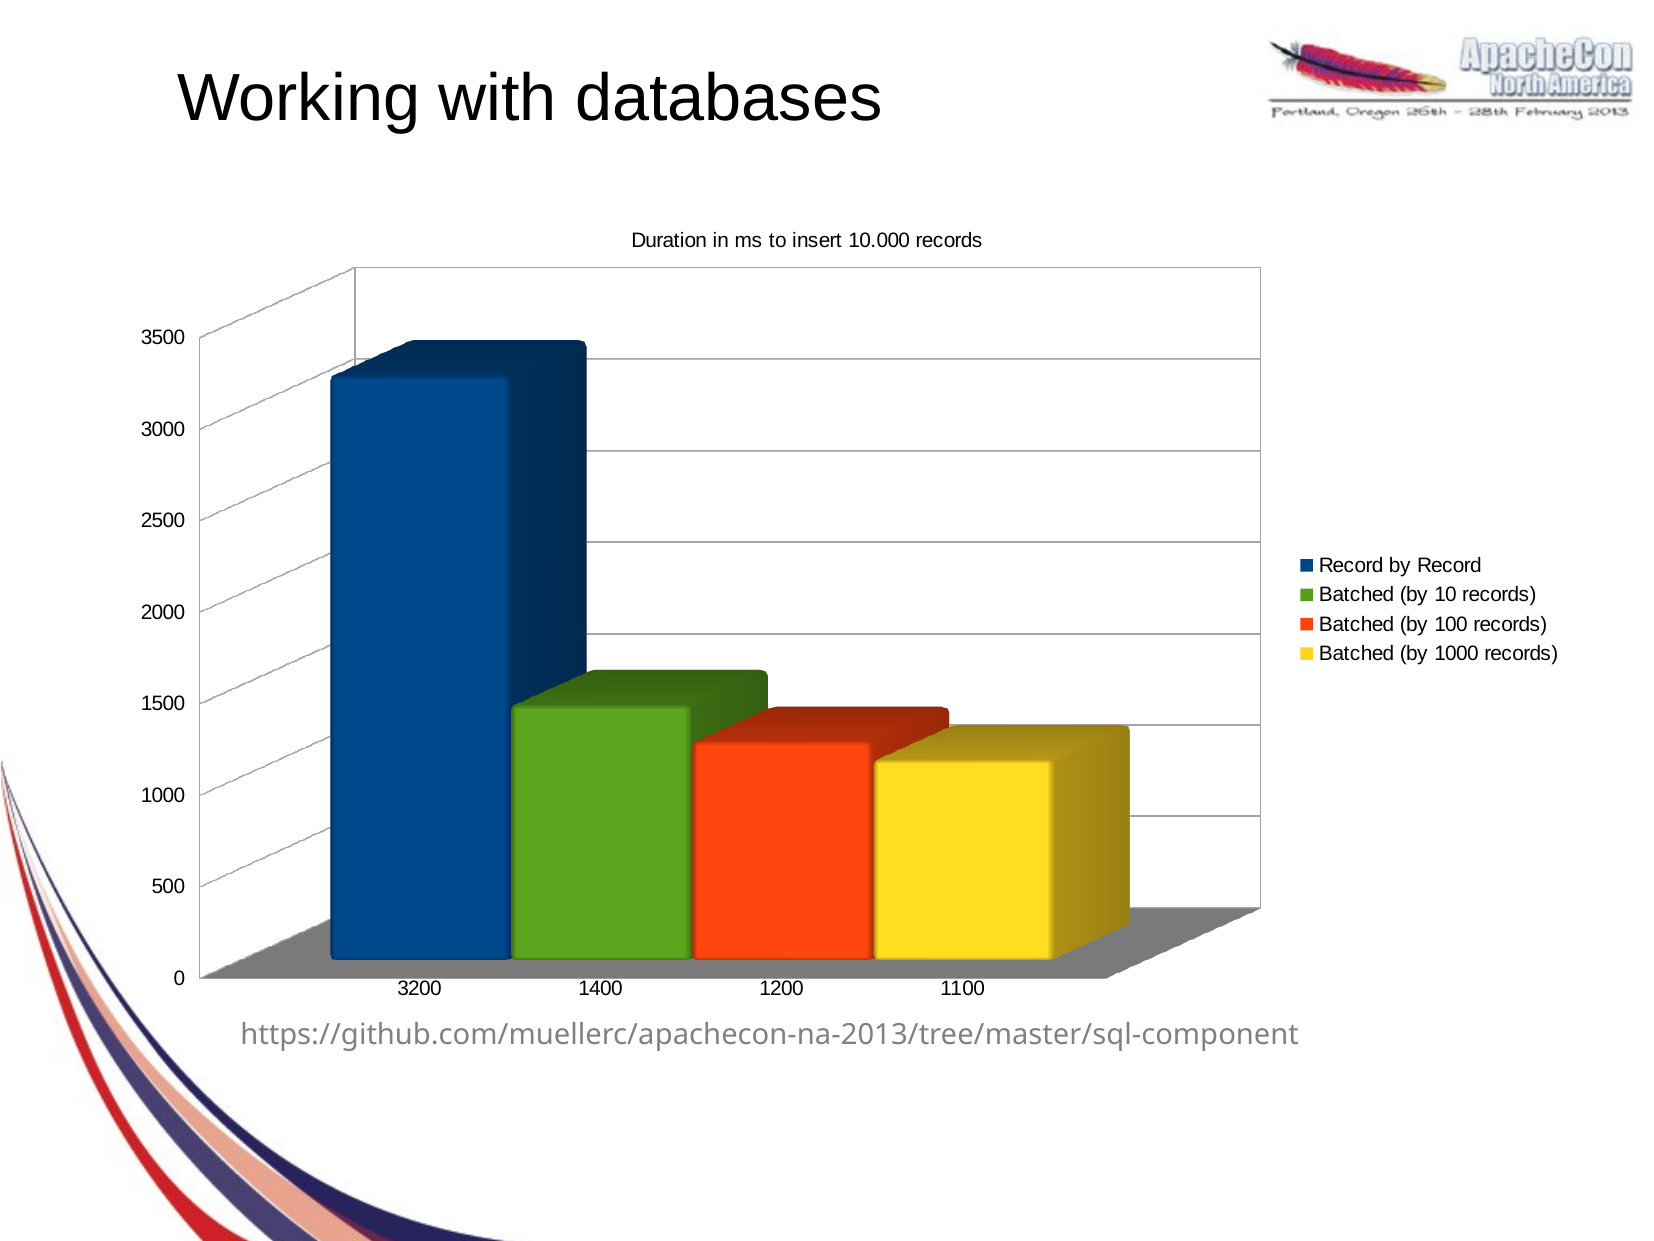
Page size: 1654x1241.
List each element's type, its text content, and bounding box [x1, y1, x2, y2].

text_box https://github.com/muellerc/apachecon-na-2013/tree/master/sql-component [225, 1006, 1637, 1064]
picture [0, 0, 1654, 1241]
title Working with databases [177, 41, 1536, 154]
chart [107, 213, 1578, 1007]
